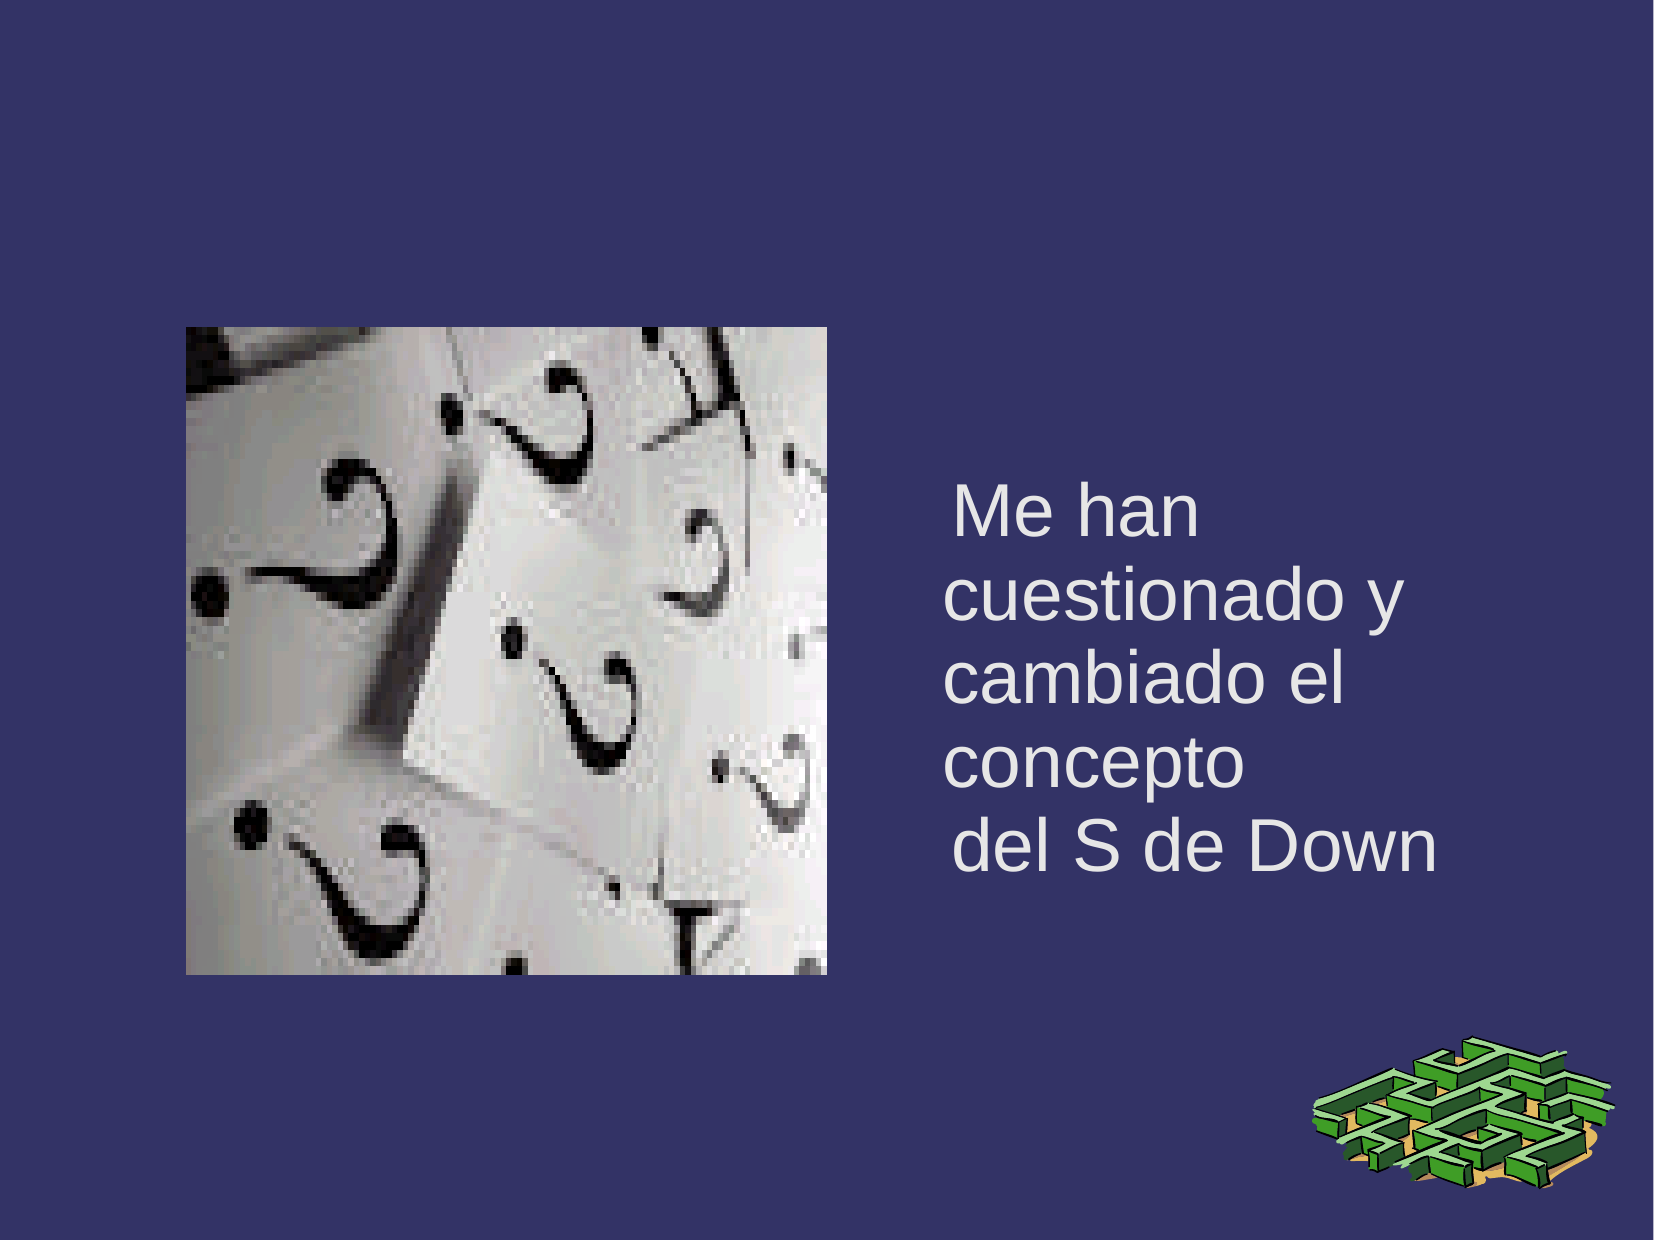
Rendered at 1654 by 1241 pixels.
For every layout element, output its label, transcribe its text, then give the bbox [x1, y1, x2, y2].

picture [178, 327, 857, 1145]
list Me han cuestionado y cambiado el concepto del S de Down [885, 236, 1564, 1007]
